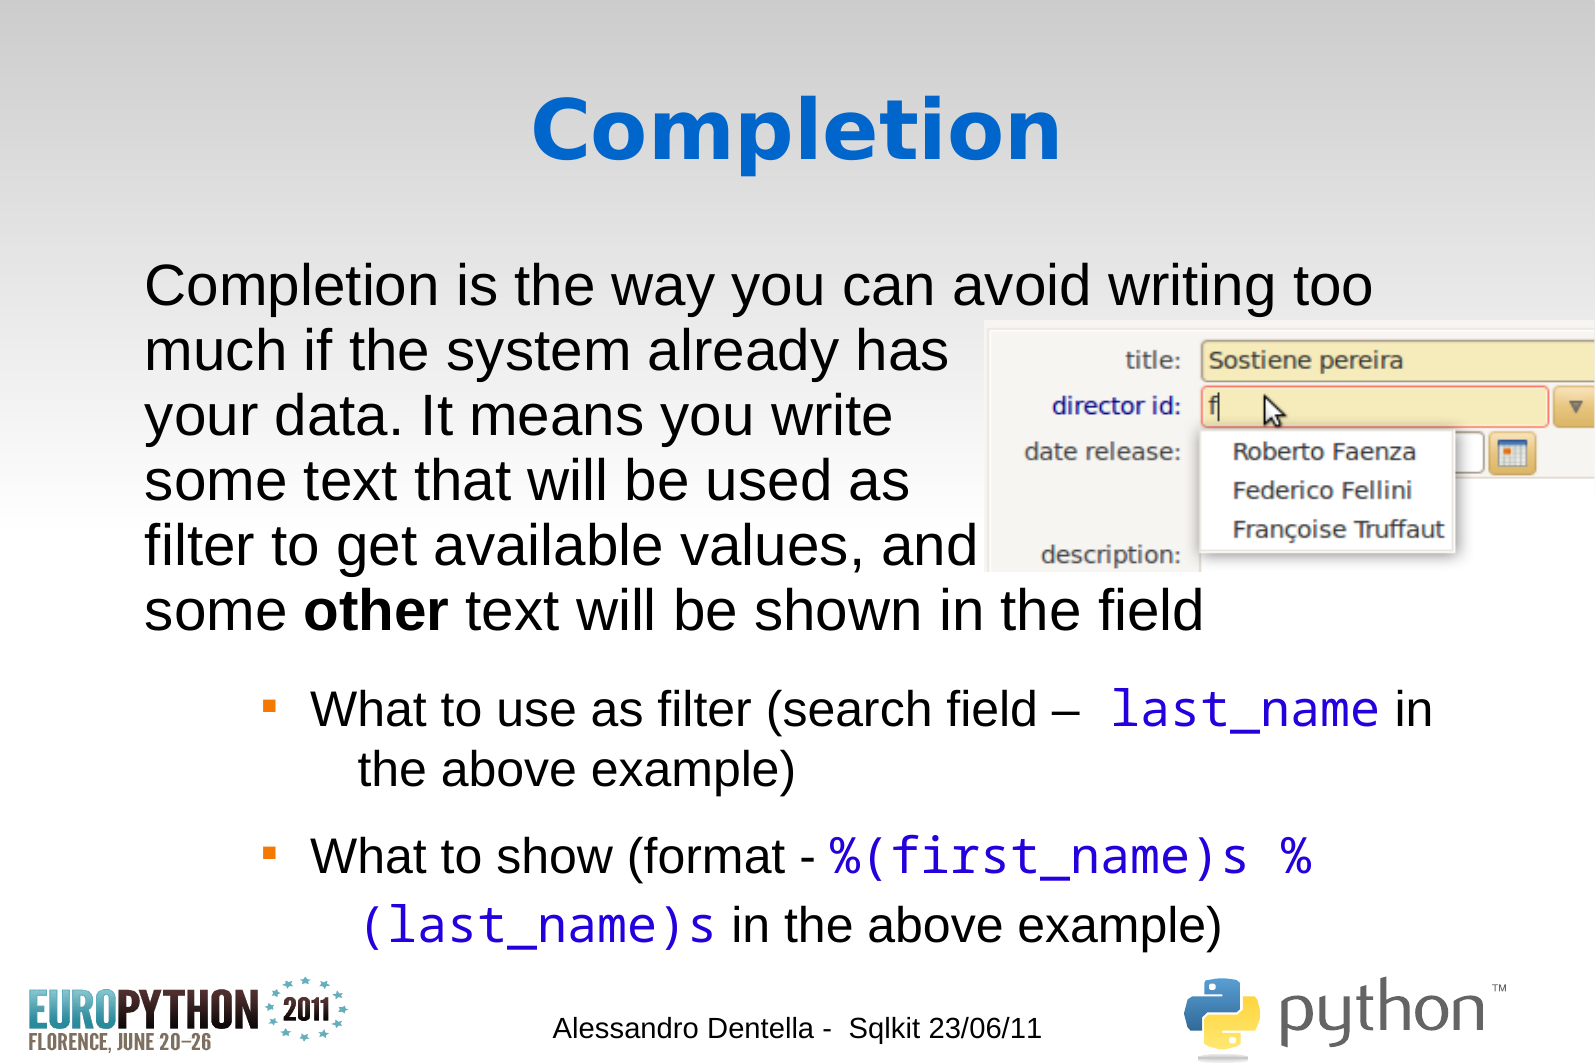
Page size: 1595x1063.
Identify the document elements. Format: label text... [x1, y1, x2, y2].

picture [984, 320, 1595, 572]
title Completion [79, 49, 1515, 213]
list Completion is the way you can avoid writing too much if the system already has your data. It means you write some text that will be used as filter to get available values, and some other text will be shown in the field What to use as filter (search field – last_name in the above example) What to show (format - %(first_name)s %(last_name)s in the above example) [74, 253, 1510, 940]
picture [29, 974, 355, 1058]
